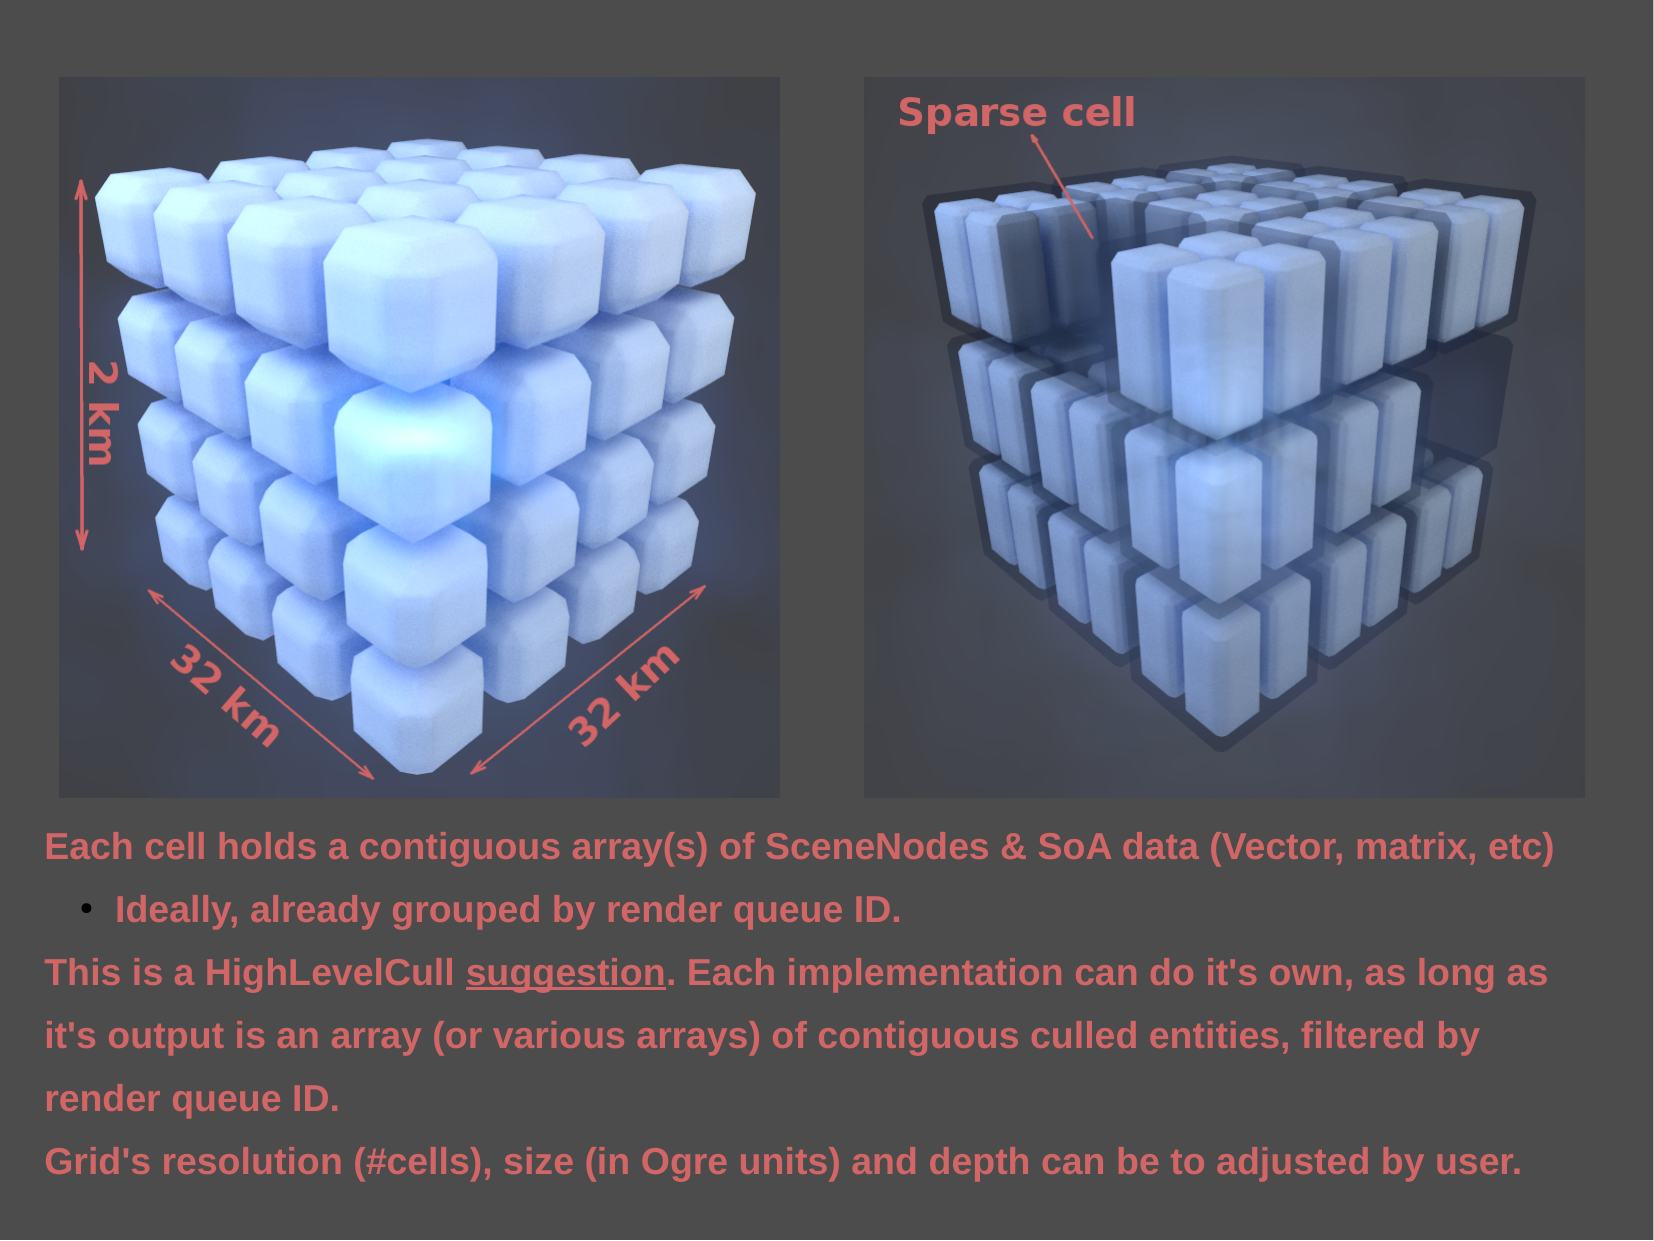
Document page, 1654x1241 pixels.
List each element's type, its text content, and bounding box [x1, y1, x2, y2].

text_box Each cell holds a contiguous array(s) of SceneNodes & SoA data (Vector, matrix, etc) Ideally, already grouped by render queue ID. This is a HighLevelCull suggestion. Each implementation can do it's own, as long as it's output is an array (or various arrays) of contiguous culled entities, filtered by render queue ID. Grid's resolution (#cells), size (in Ogre units) and depth can be to adjusted by user. [29, 797, 1595, 1180]
picture [59, 77, 780, 797]
picture [864, 77, 1585, 798]
